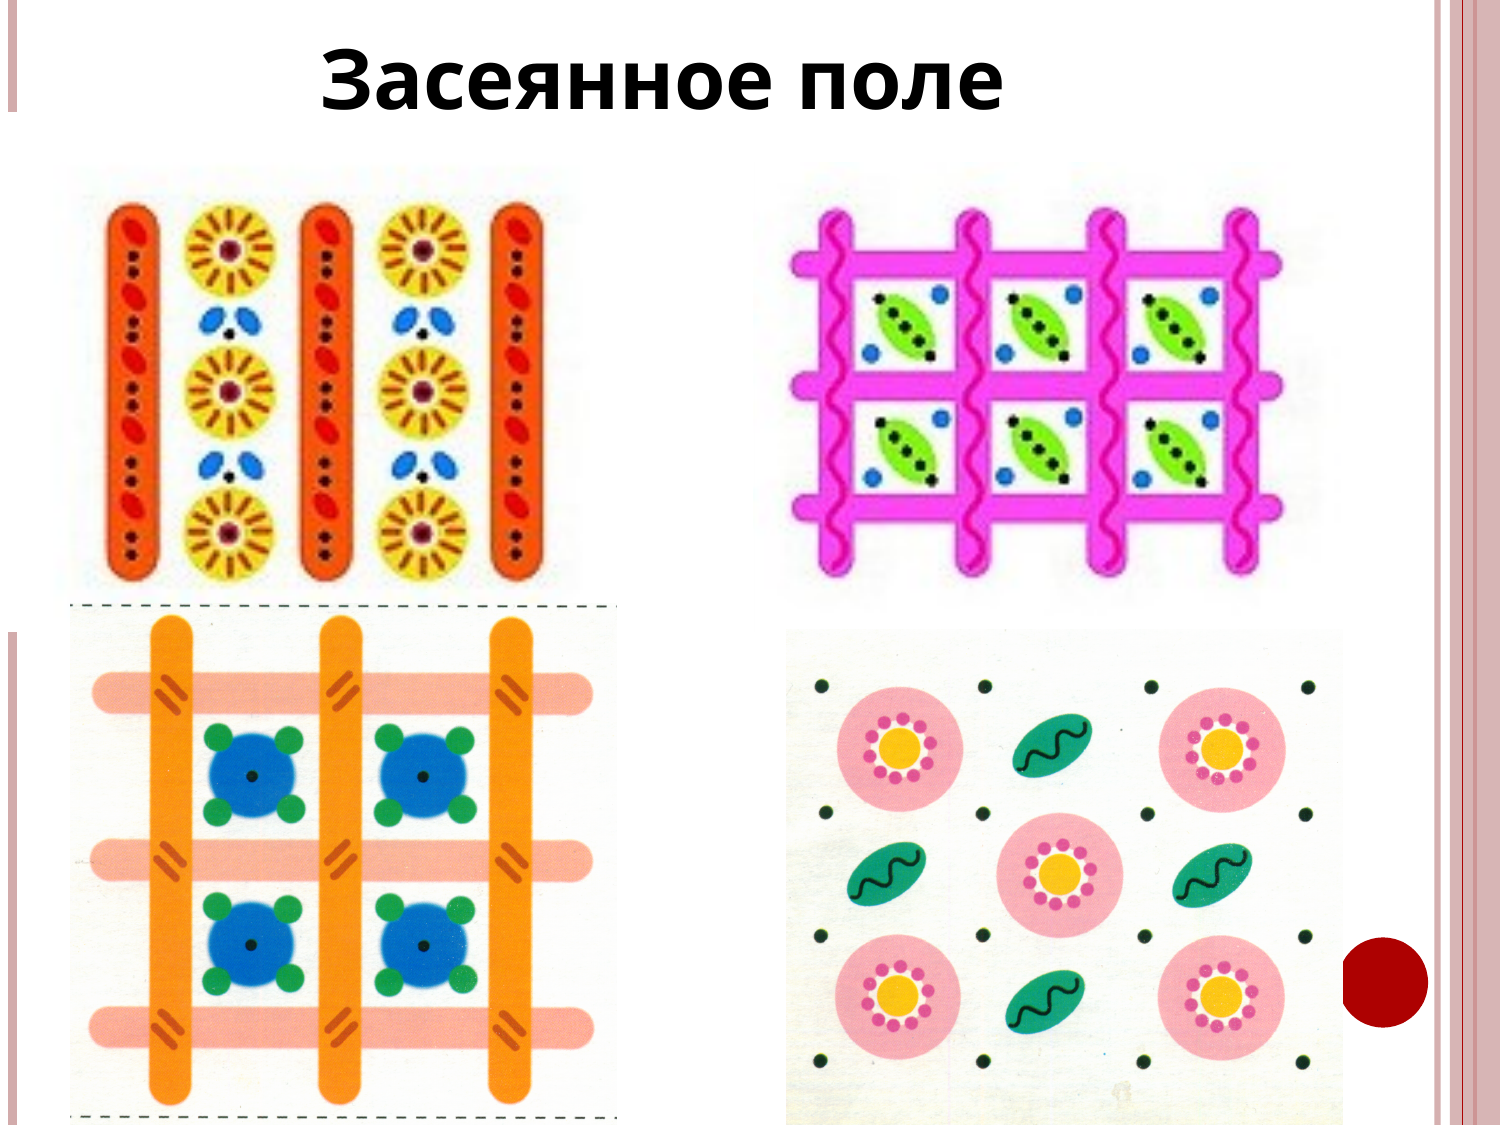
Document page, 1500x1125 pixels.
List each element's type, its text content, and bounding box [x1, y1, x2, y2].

picture [753, 162, 1377, 1125]
picture [0, 112, 617, 1125]
list Засеянное поле [50, 18, 1275, 169]
